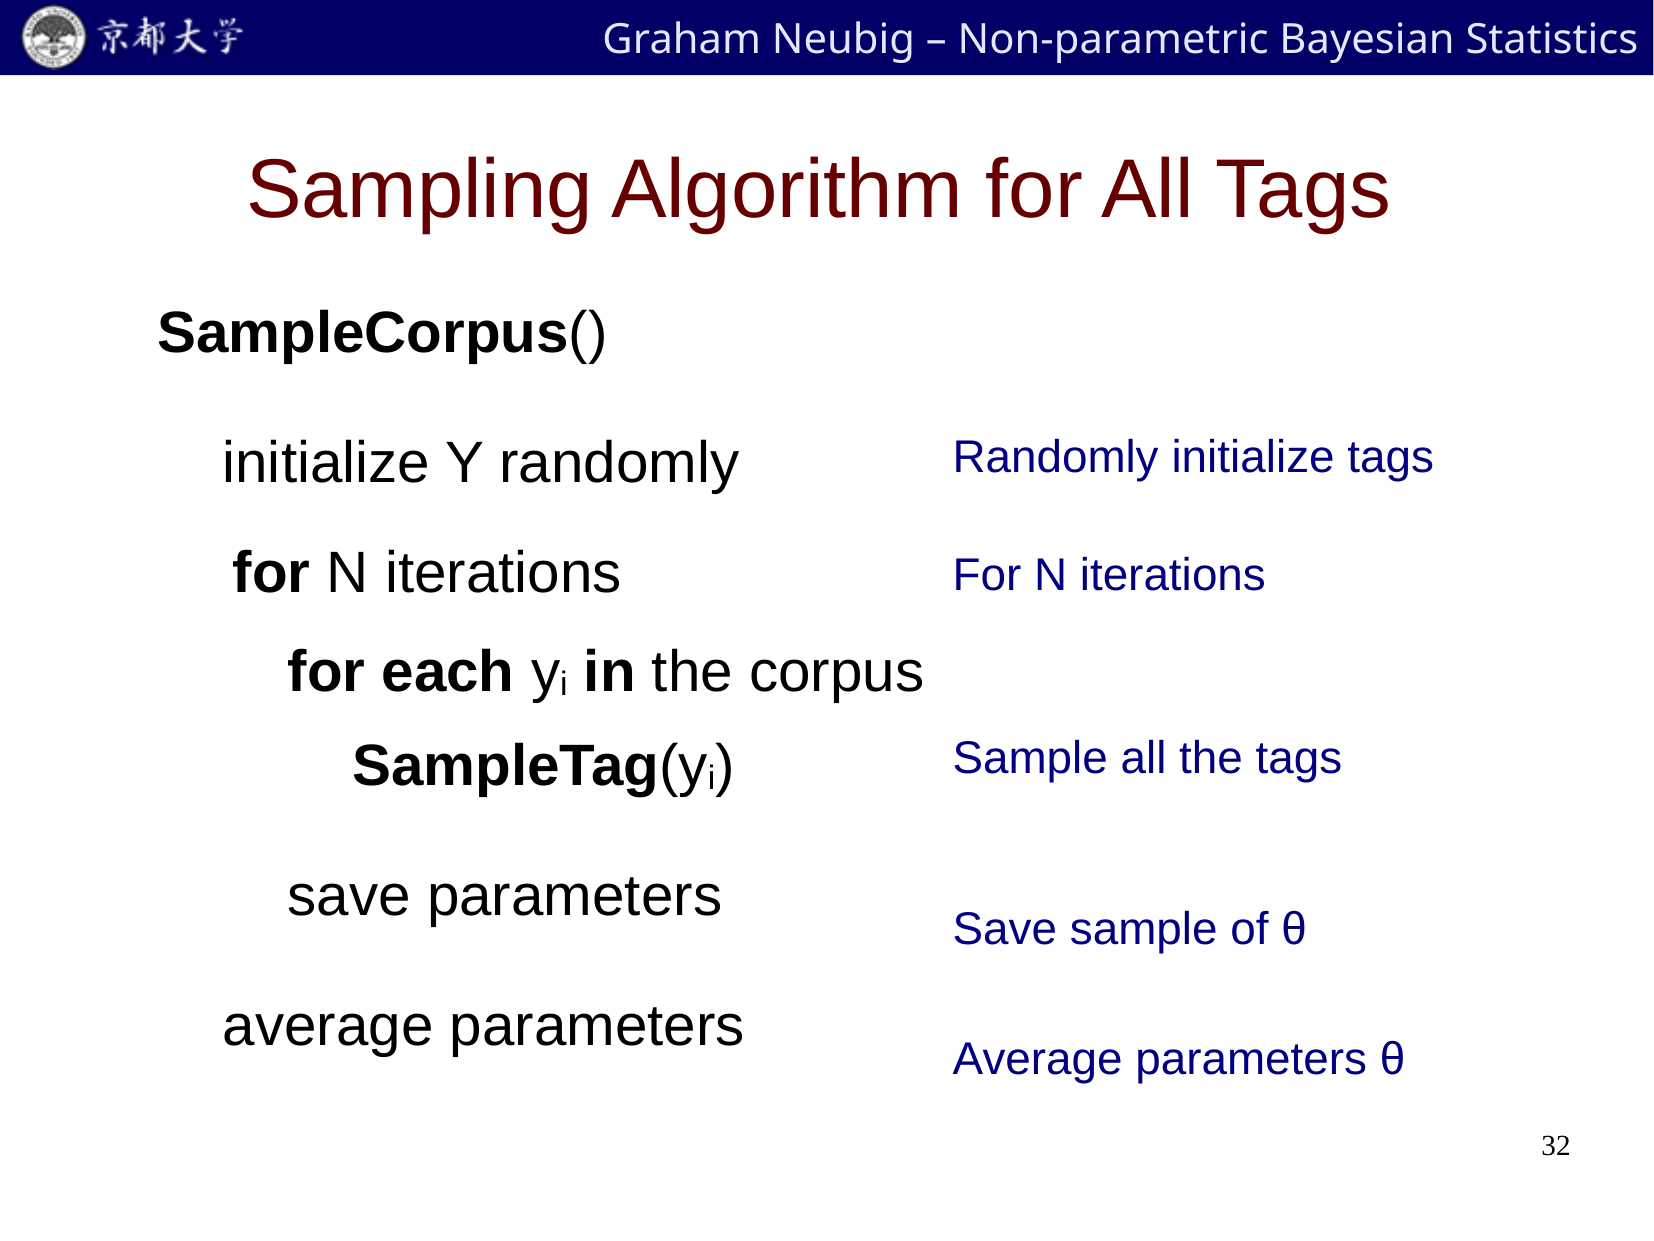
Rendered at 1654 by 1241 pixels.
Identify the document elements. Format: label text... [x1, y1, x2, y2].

list SampleCorpus() initialize Y randomly for N iterations for each yi in the corpus SampleTag(yi) save parameters average parameters [86, 300, 1576, 1104]
picture [0, 0, 247, 70]
text_box Sample all the tags [937, 724, 1358, 791]
text_box For N iterations [937, 541, 1282, 608]
text_box Randomly initialize tags [937, 423, 1450, 490]
text_box Save sample of θ [937, 895, 1322, 963]
text_box Average parameters θ [937, 1025, 1421, 1093]
title Sampling Algorithm for All Tags [75, 100, 1564, 277]
